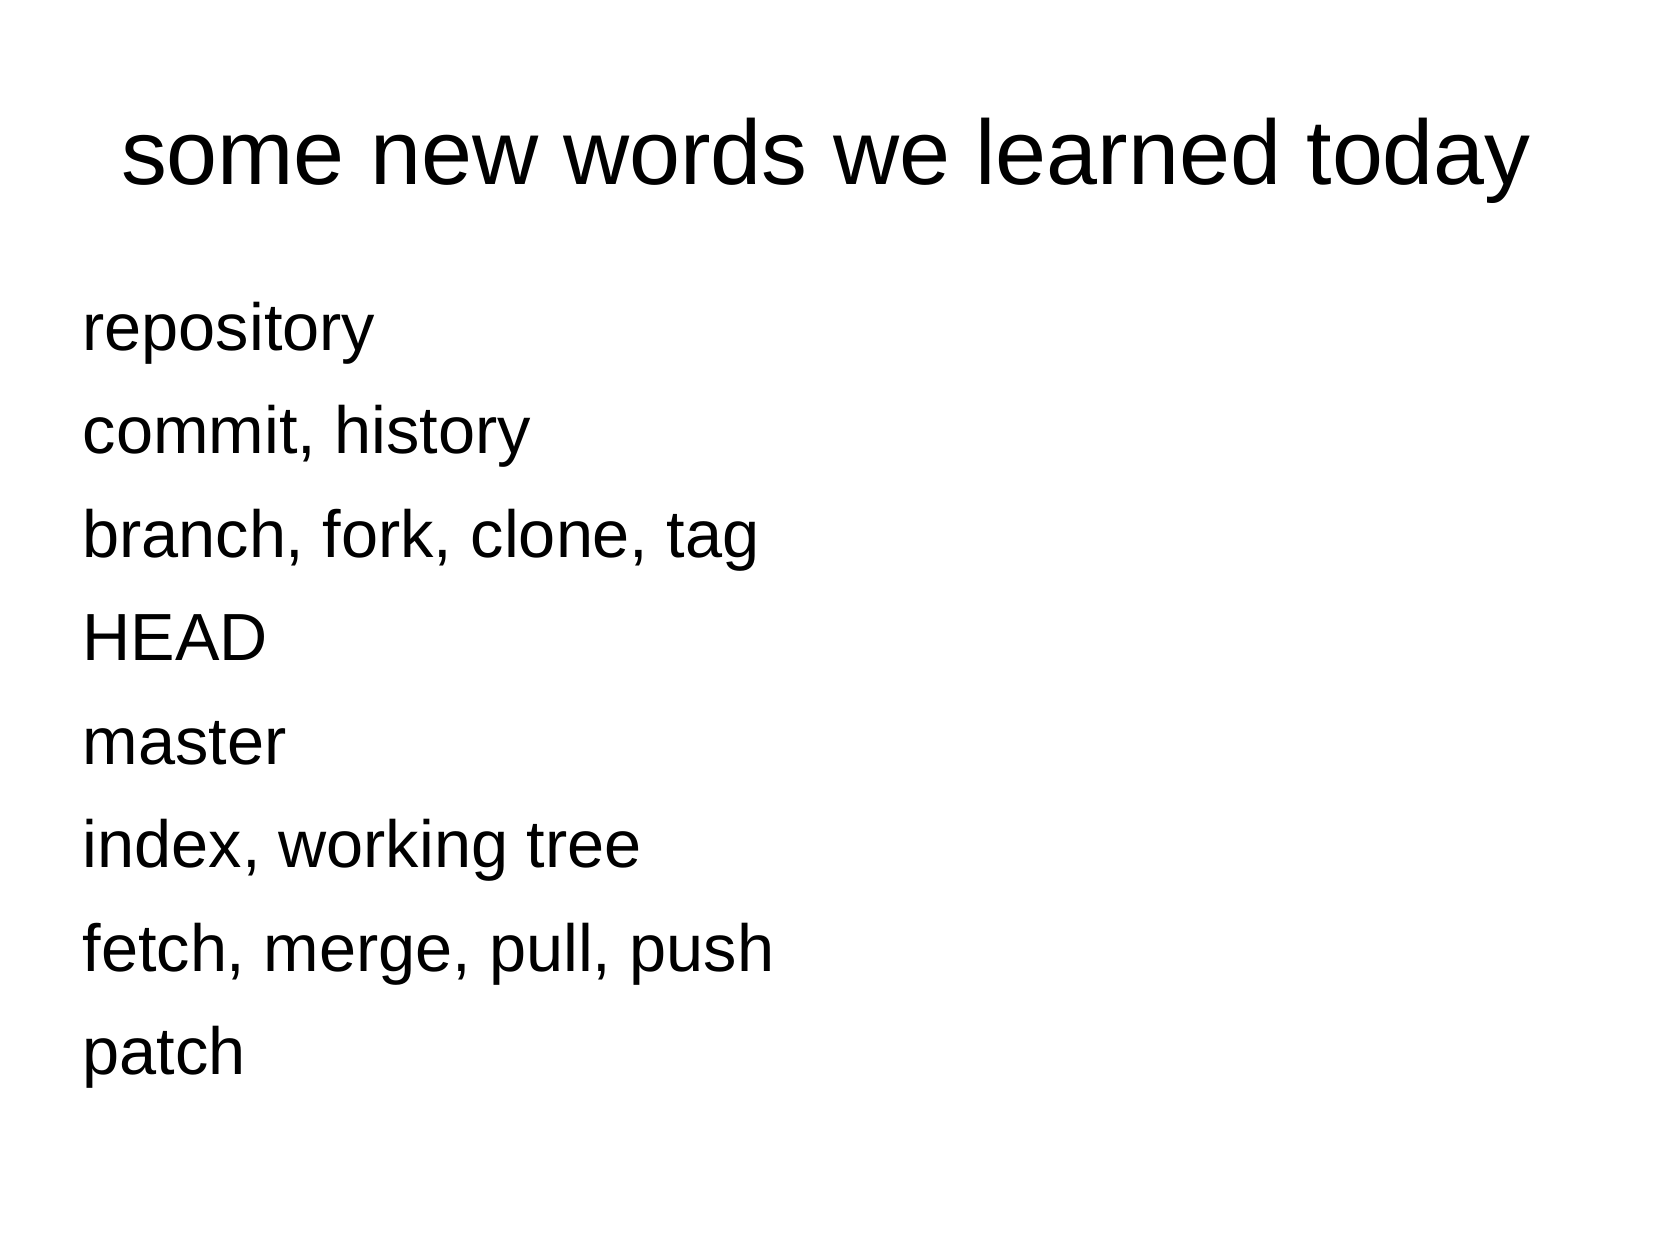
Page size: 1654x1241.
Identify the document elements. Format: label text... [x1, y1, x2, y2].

title some new words we learned today [82, 49, 1571, 257]
list repository commit, history branch, fork, clone, tag HEAD master index, working tree fetch, merge, pull, push patch [82, 290, 1571, 1156]
